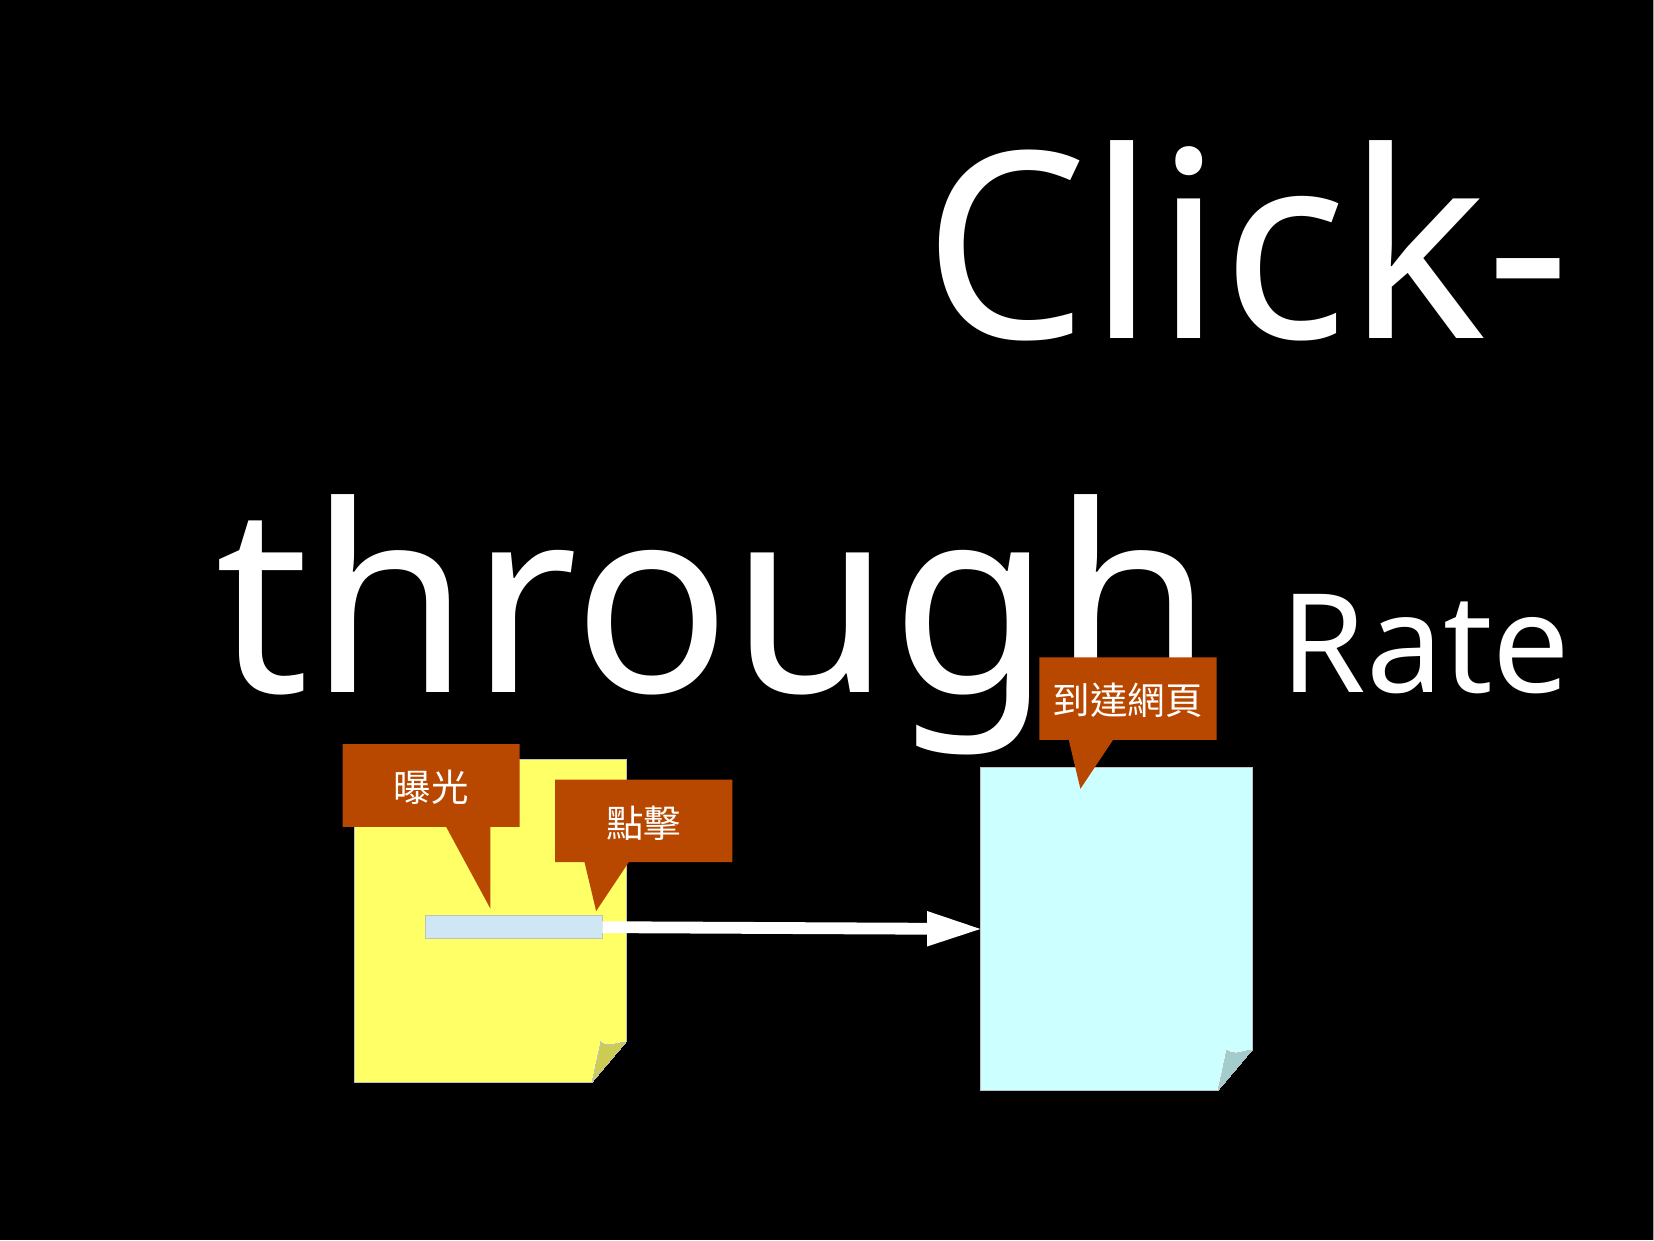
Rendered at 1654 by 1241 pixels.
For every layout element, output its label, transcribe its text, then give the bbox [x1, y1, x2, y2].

text_box 點擊 [555, 779, 733, 912]
title Click-through Rate [82, 171, 1571, 658]
text_box [980, 767, 1253, 1091]
text_box 到達網頁 [1039, 657, 1217, 789]
text_box [354, 759, 627, 1083]
text_box 曝光 [342, 744, 520, 909]
